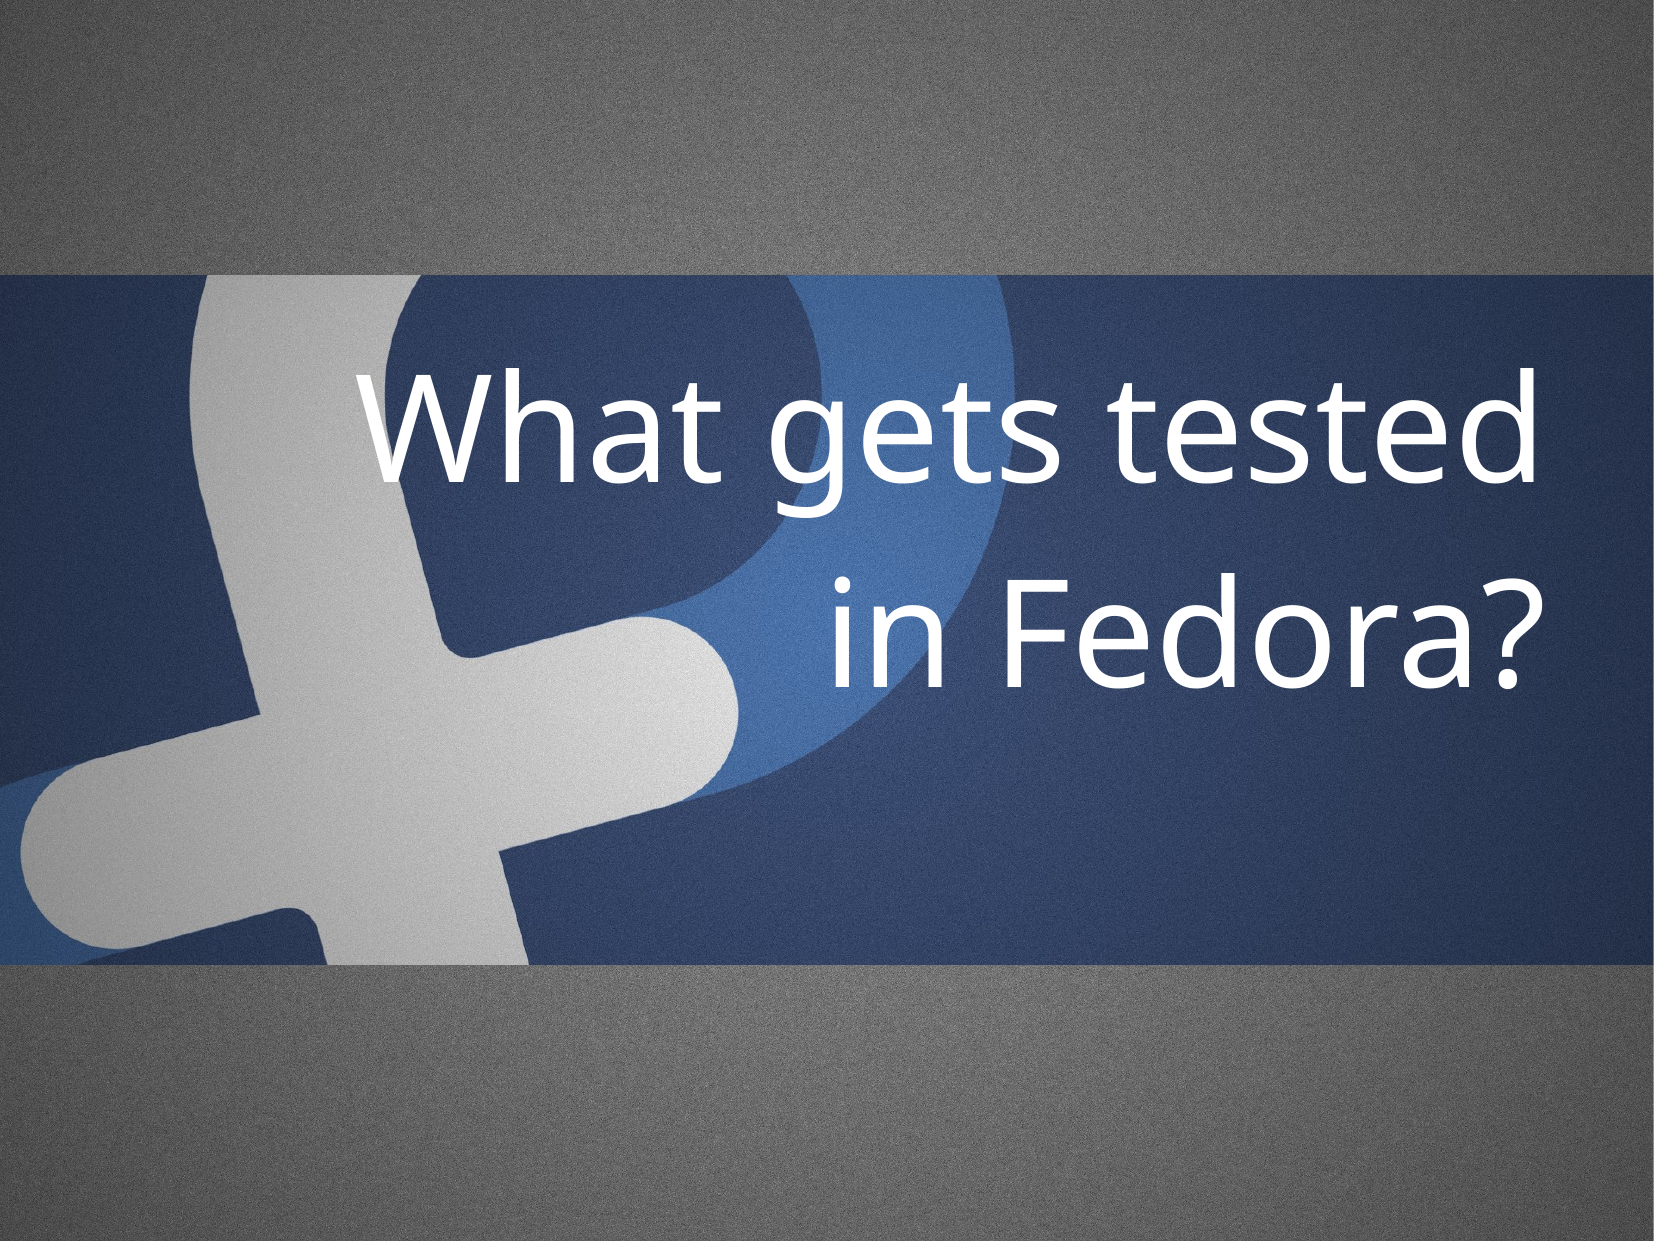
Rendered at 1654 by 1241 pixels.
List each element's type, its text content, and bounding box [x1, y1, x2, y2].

picture [0, 0, 1654, 1241]
text_box What gets tested in Fedora? [376, 315, 1562, 665]
